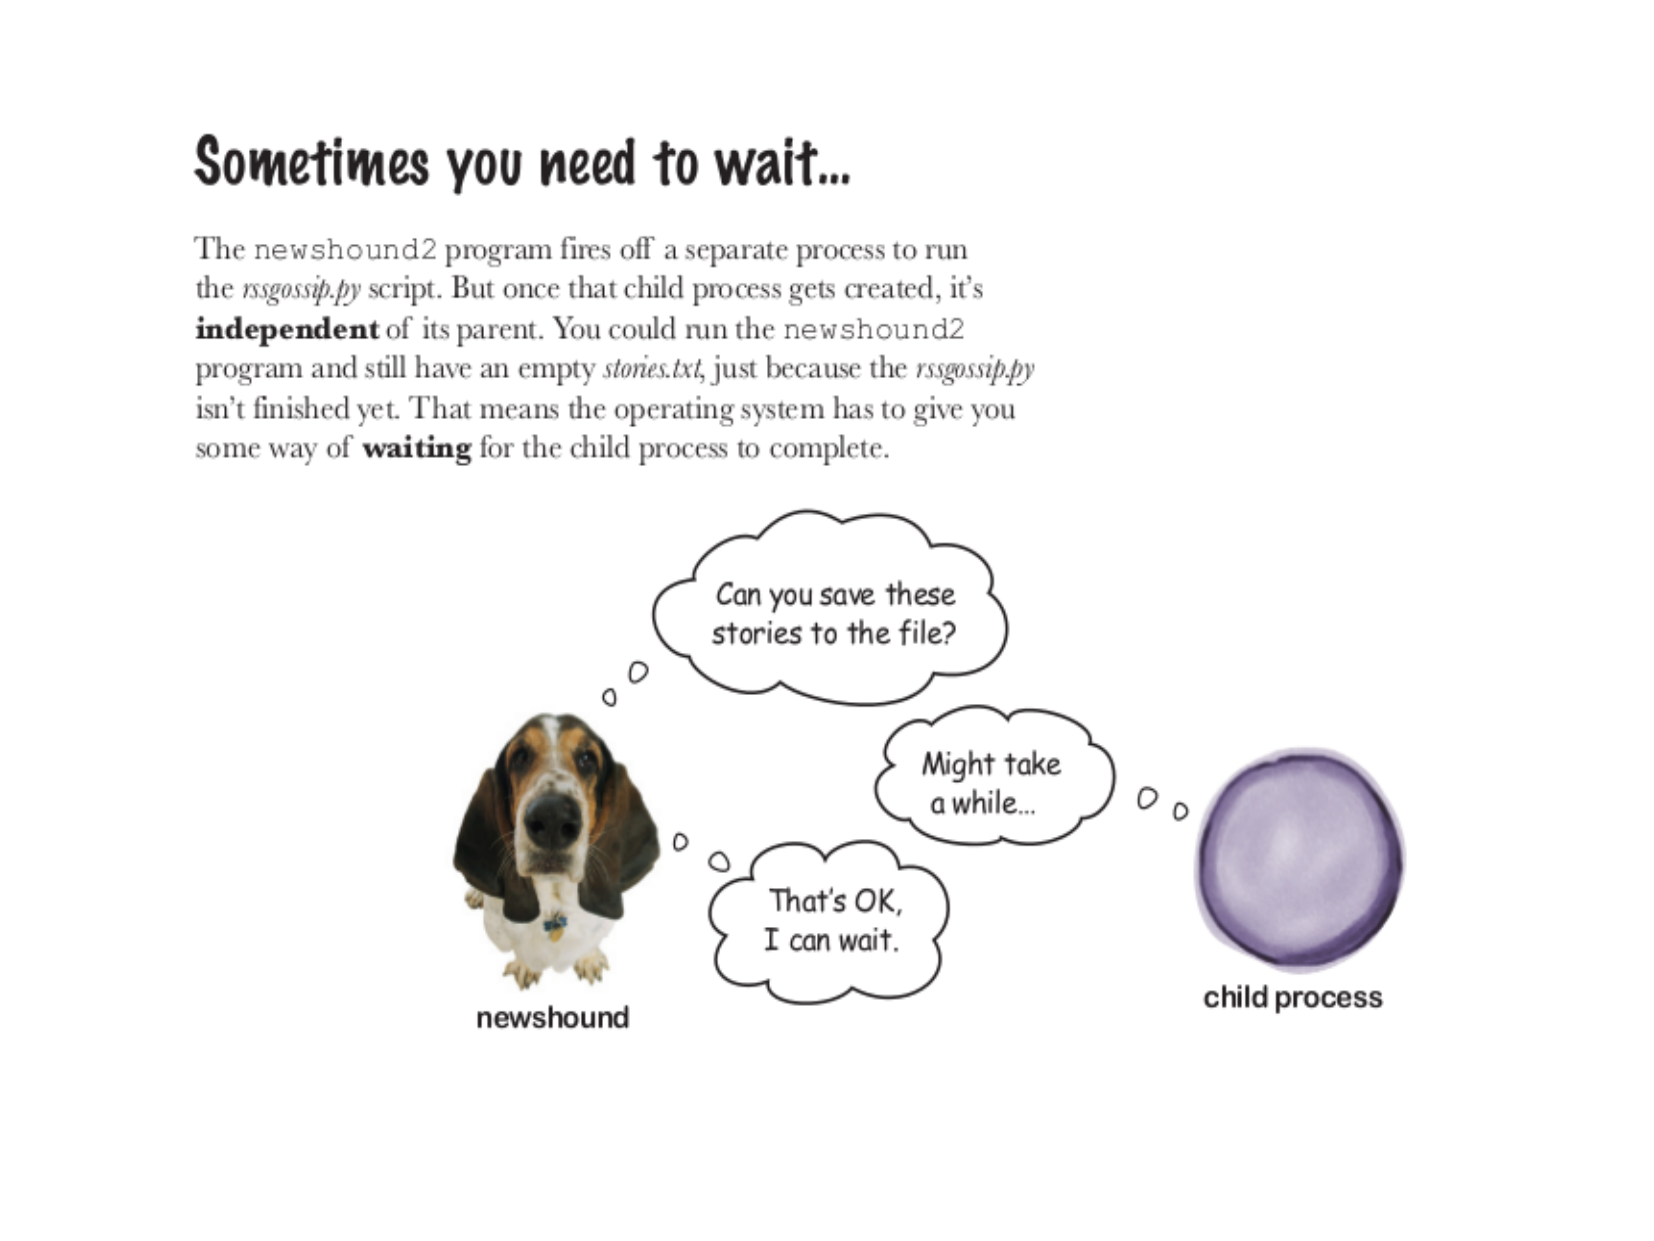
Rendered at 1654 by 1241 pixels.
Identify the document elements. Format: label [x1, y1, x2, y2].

picture [177, 106, 1453, 1063]
